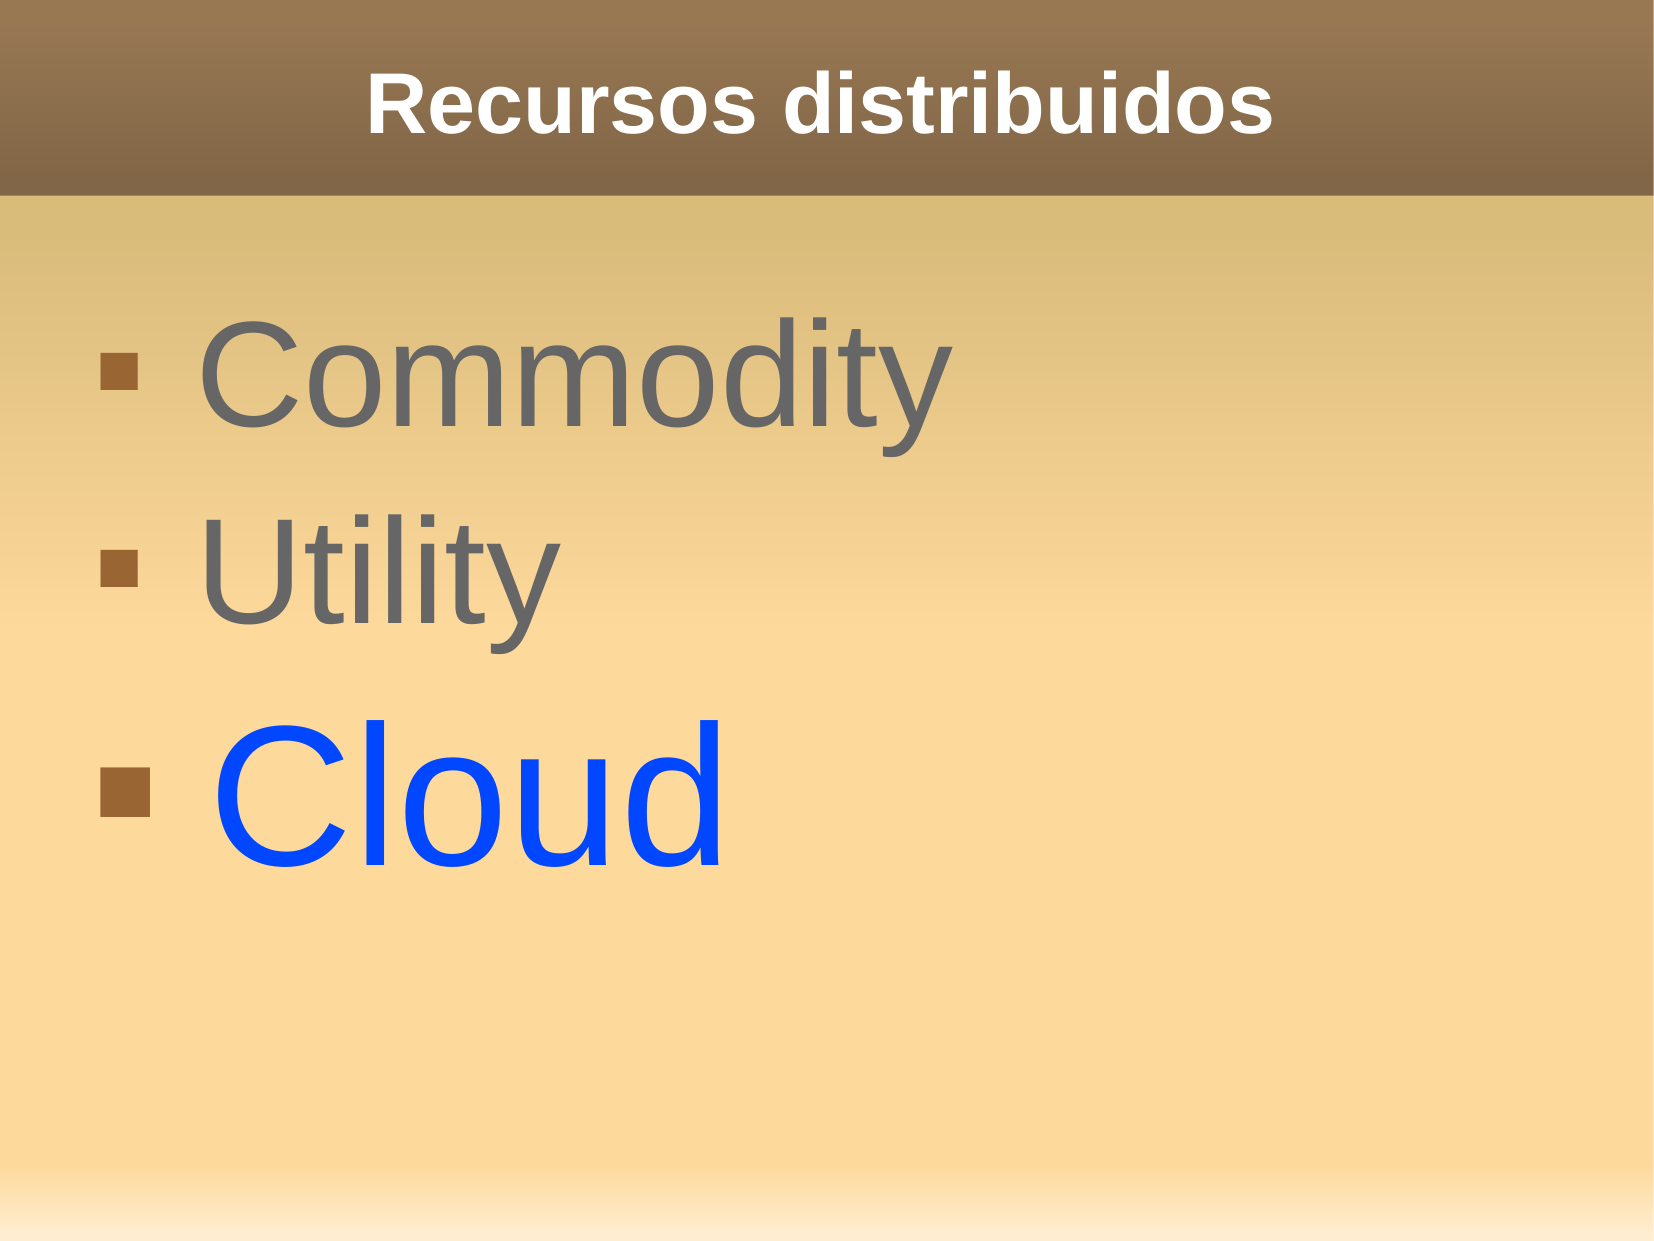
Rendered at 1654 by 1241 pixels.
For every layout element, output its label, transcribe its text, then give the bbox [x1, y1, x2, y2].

title Recursos distribuidos [76, 0, 1565, 208]
list Commodity Utility Cloud [82, 290, 1571, 1109]
picture [0, 0, 1654, 1241]
